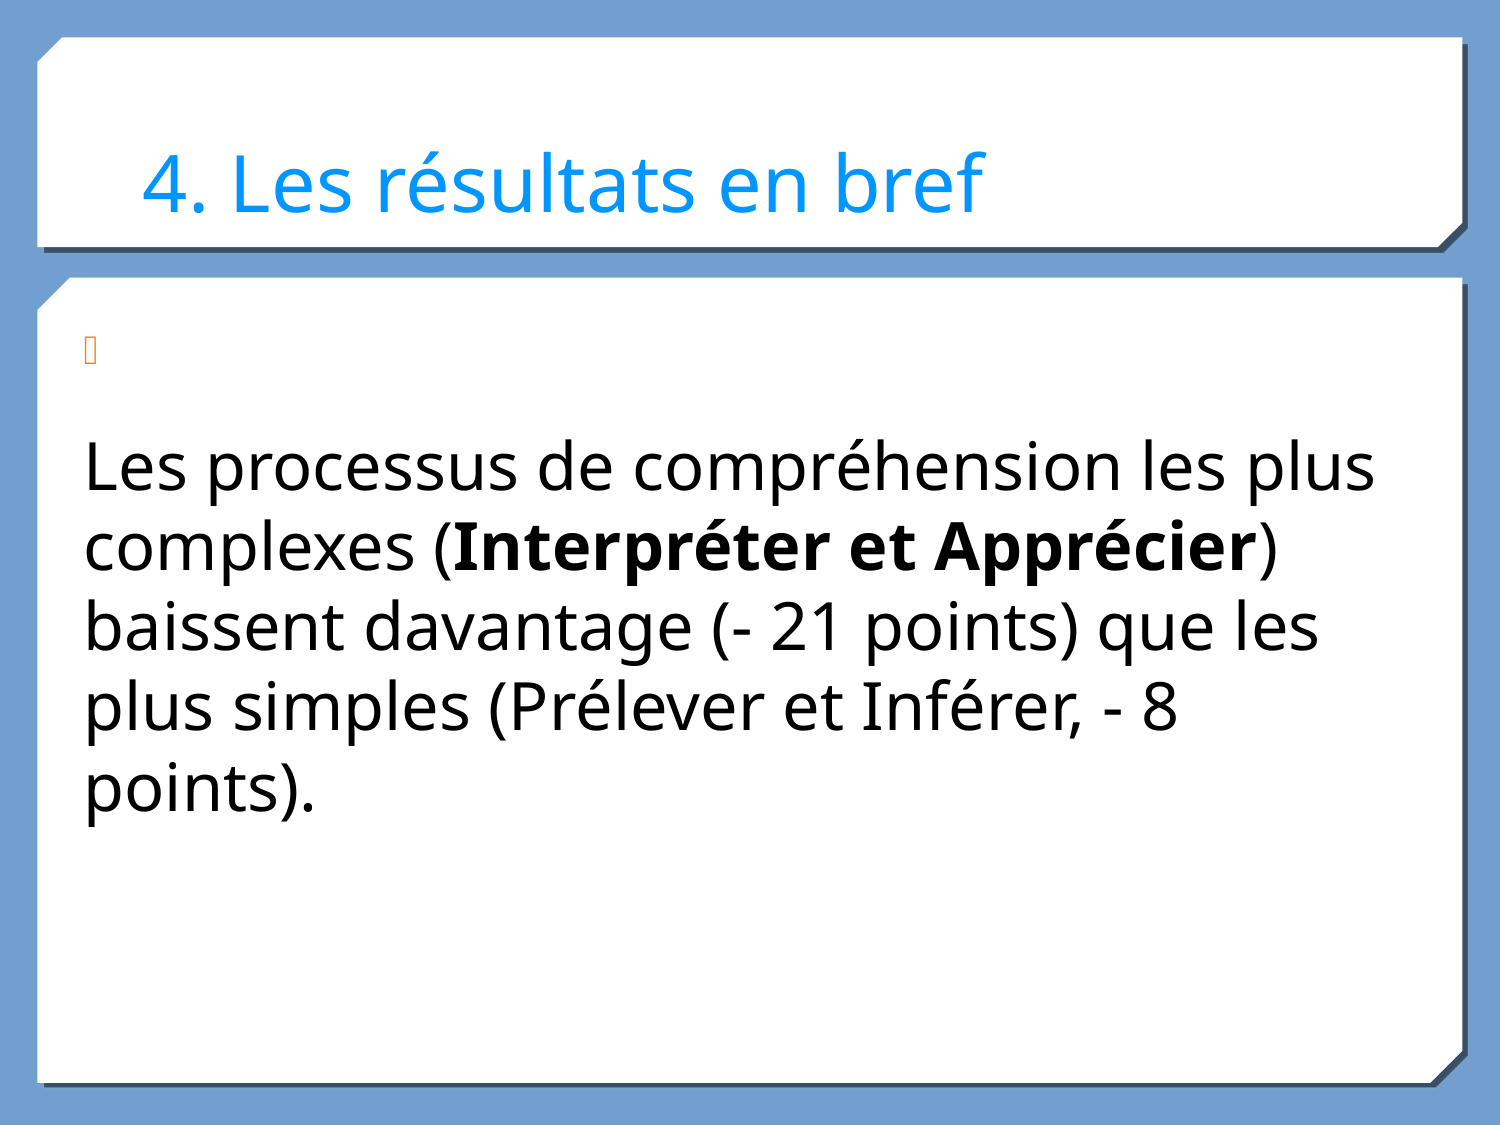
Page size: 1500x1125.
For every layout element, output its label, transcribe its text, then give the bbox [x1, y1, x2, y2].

title 4. Les résultats en bref [127, 48, 1372, 236]
list Les processus de compréhension les plus complexes (Interpréter et Apprécier) baissent davantage (- 21 points) que les plus simples (Prélever et Inférer, - 8 points). [68, 319, 1435, 1066]
